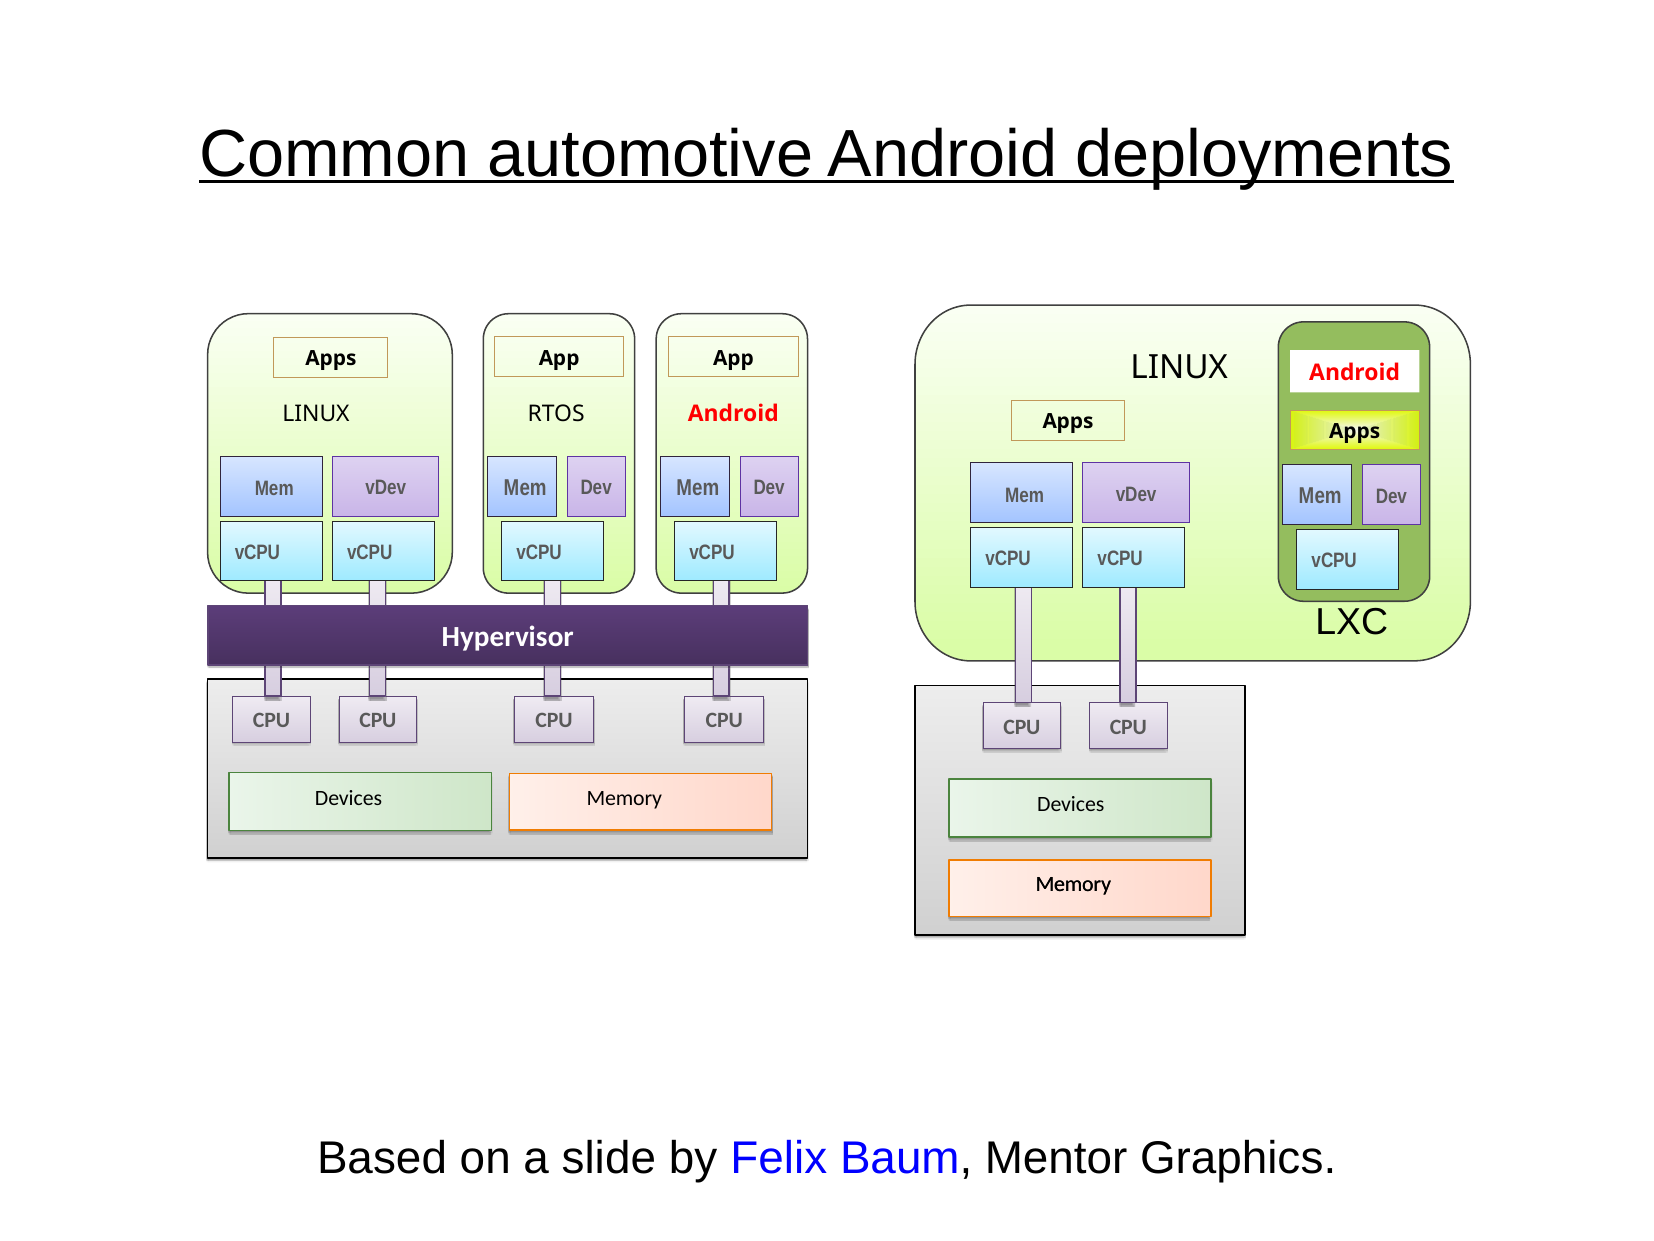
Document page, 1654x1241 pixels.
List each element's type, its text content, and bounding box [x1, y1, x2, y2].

text_box vCPU [1082, 527, 1185, 588]
text_box CPU [232, 696, 311, 743]
text_box Android [668, 391, 799, 434]
text_box Mem [660, 456, 730, 517]
text_box Mem [487, 456, 557, 517]
text_box vDev [332, 456, 439, 517]
text_box Mem [220, 456, 323, 517]
text_box App [494, 336, 624, 377]
text_box CPU [983, 702, 1061, 749]
text_box Devices [300, 781, 416, 822]
text_box Apps [1290, 410, 1420, 450]
text_box vDev [1082, 462, 1190, 523]
text_box vCPU [501, 521, 604, 581]
text_box Mem [1282, 464, 1352, 525]
text_box Memory [1021, 868, 1140, 909]
text_box [207, 313, 453, 605]
text_box [207, 666, 808, 859]
text_box RTOS [506, 391, 612, 434]
text_box Devices [1022, 787, 1138, 829]
text_box vCPU [1296, 529, 1399, 590]
text_box CPU [514, 696, 594, 743]
text_box vCPU [970, 527, 1073, 588]
text_box LXC [1300, 593, 1403, 651]
text_box Apps [273, 337, 388, 378]
text_box Based on a slide by Felix Baum, Mentor Graphics. [302, 1124, 1352, 1191]
text_box Memory [571, 781, 691, 822]
text_box CPU [1089, 702, 1168, 749]
text_box App [668, 336, 799, 377]
text_box Mem [970, 462, 1073, 523]
text_box [656, 313, 808, 605]
text_box CPU [684, 696, 764, 743]
text_box Android [1290, 350, 1420, 393]
text_box Hypervisor [208, 605, 808, 666]
text_box [483, 313, 635, 605]
text_box vCPU [332, 521, 435, 581]
text_box Dev [740, 456, 799, 517]
text_box LINUX [267, 391, 397, 434]
text_box CPU [339, 696, 417, 743]
text_box Dev [1362, 464, 1421, 525]
text_box LINUX [1115, 337, 1261, 393]
text_box vCPU [674, 521, 777, 581]
text_box [915, 305, 1471, 936]
text_box Dev [567, 456, 626, 517]
title Common automotive Android deployments [82, 49, 1571, 257]
text_box vCPU [220, 521, 323, 581]
text_box Apps [1011, 400, 1125, 441]
